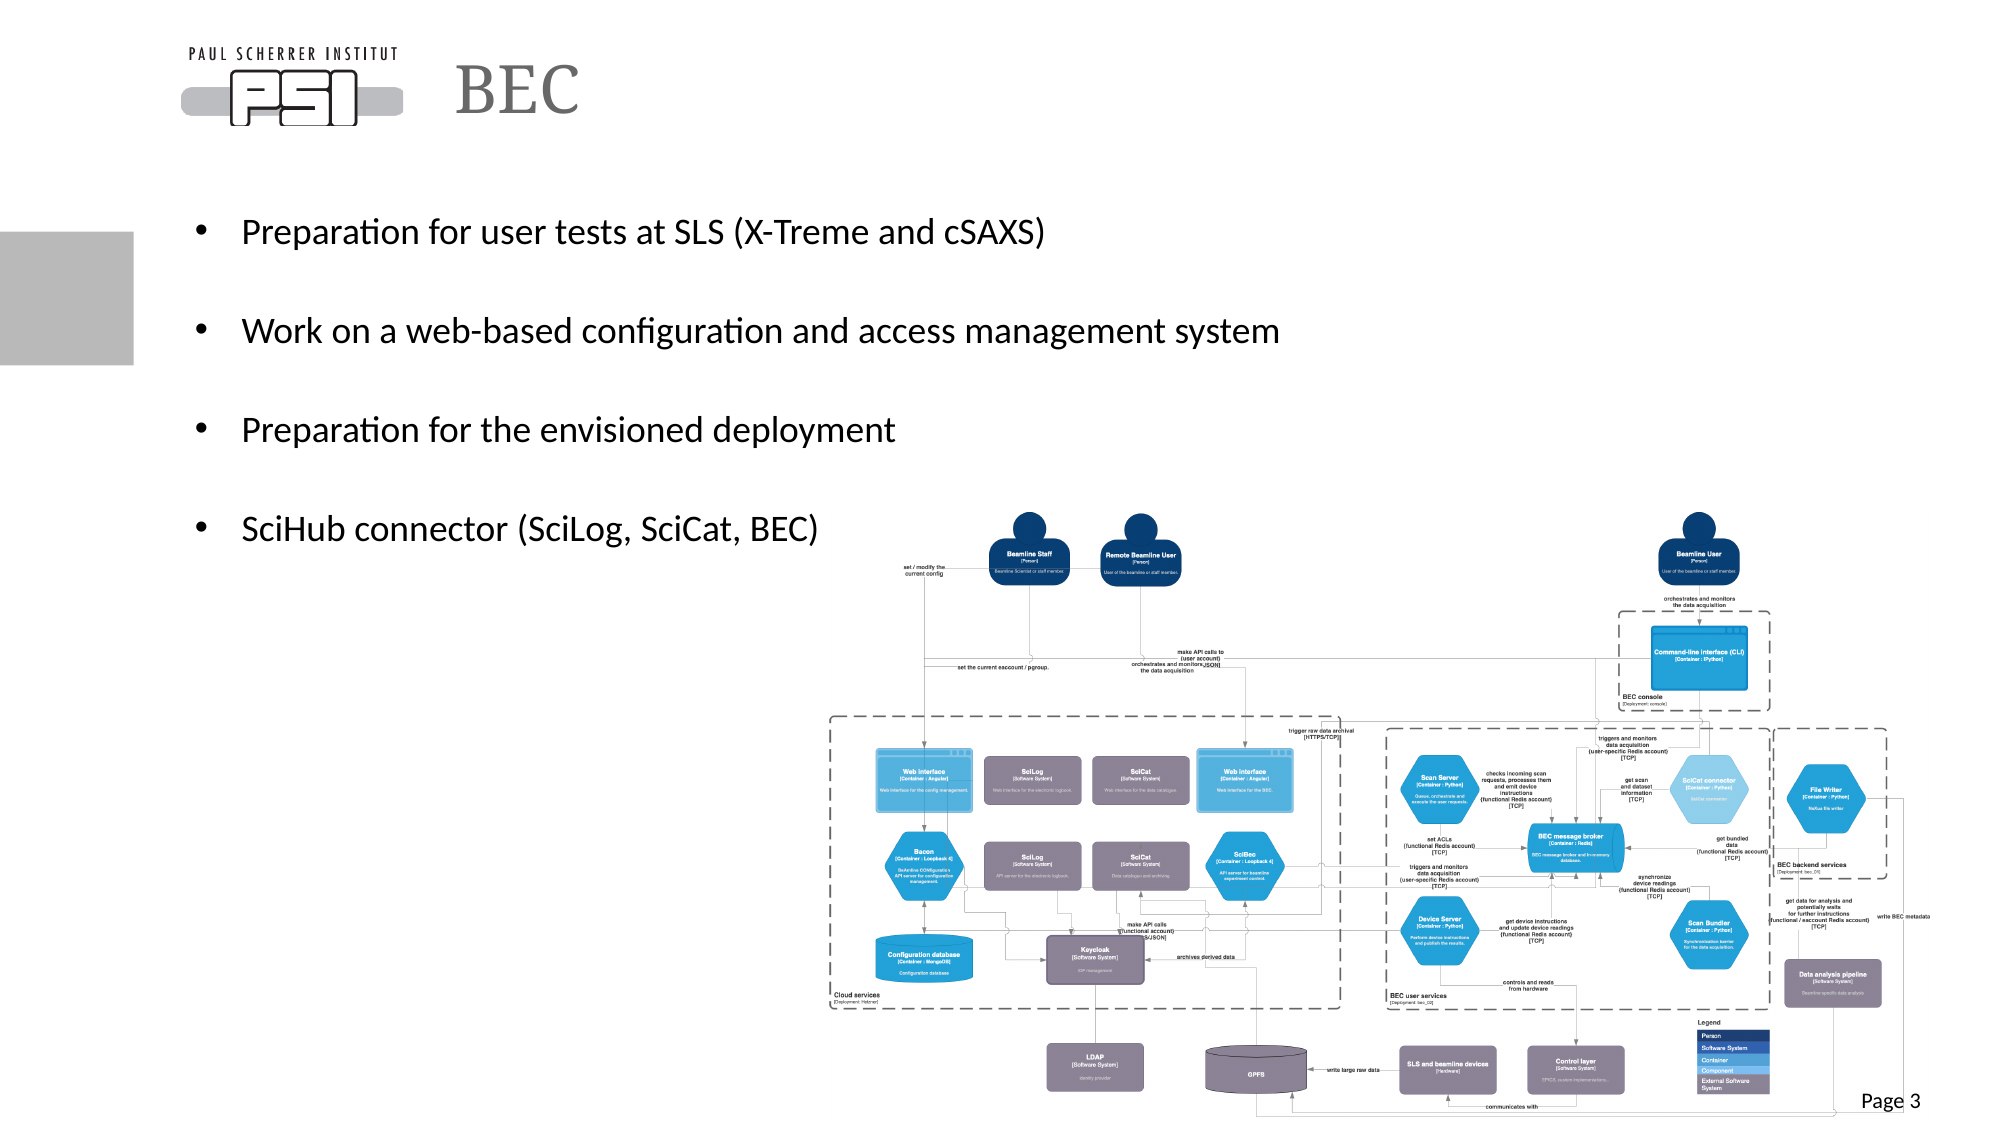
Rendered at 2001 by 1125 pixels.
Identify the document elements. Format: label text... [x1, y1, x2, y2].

picture [829, 512, 1930, 1119]
text_box Page <number> [1794, 1086, 1921, 1119]
text_box Preparation for user tests at SLS (X-Treme and cSAXS) Work on a web-based configuration and access management system Preparation for the envisioned deployment SciHub connector (SciLog, SciCat, BEC) [179, 194, 1815, 557]
text_box BEC [454, 47, 1922, 131]
